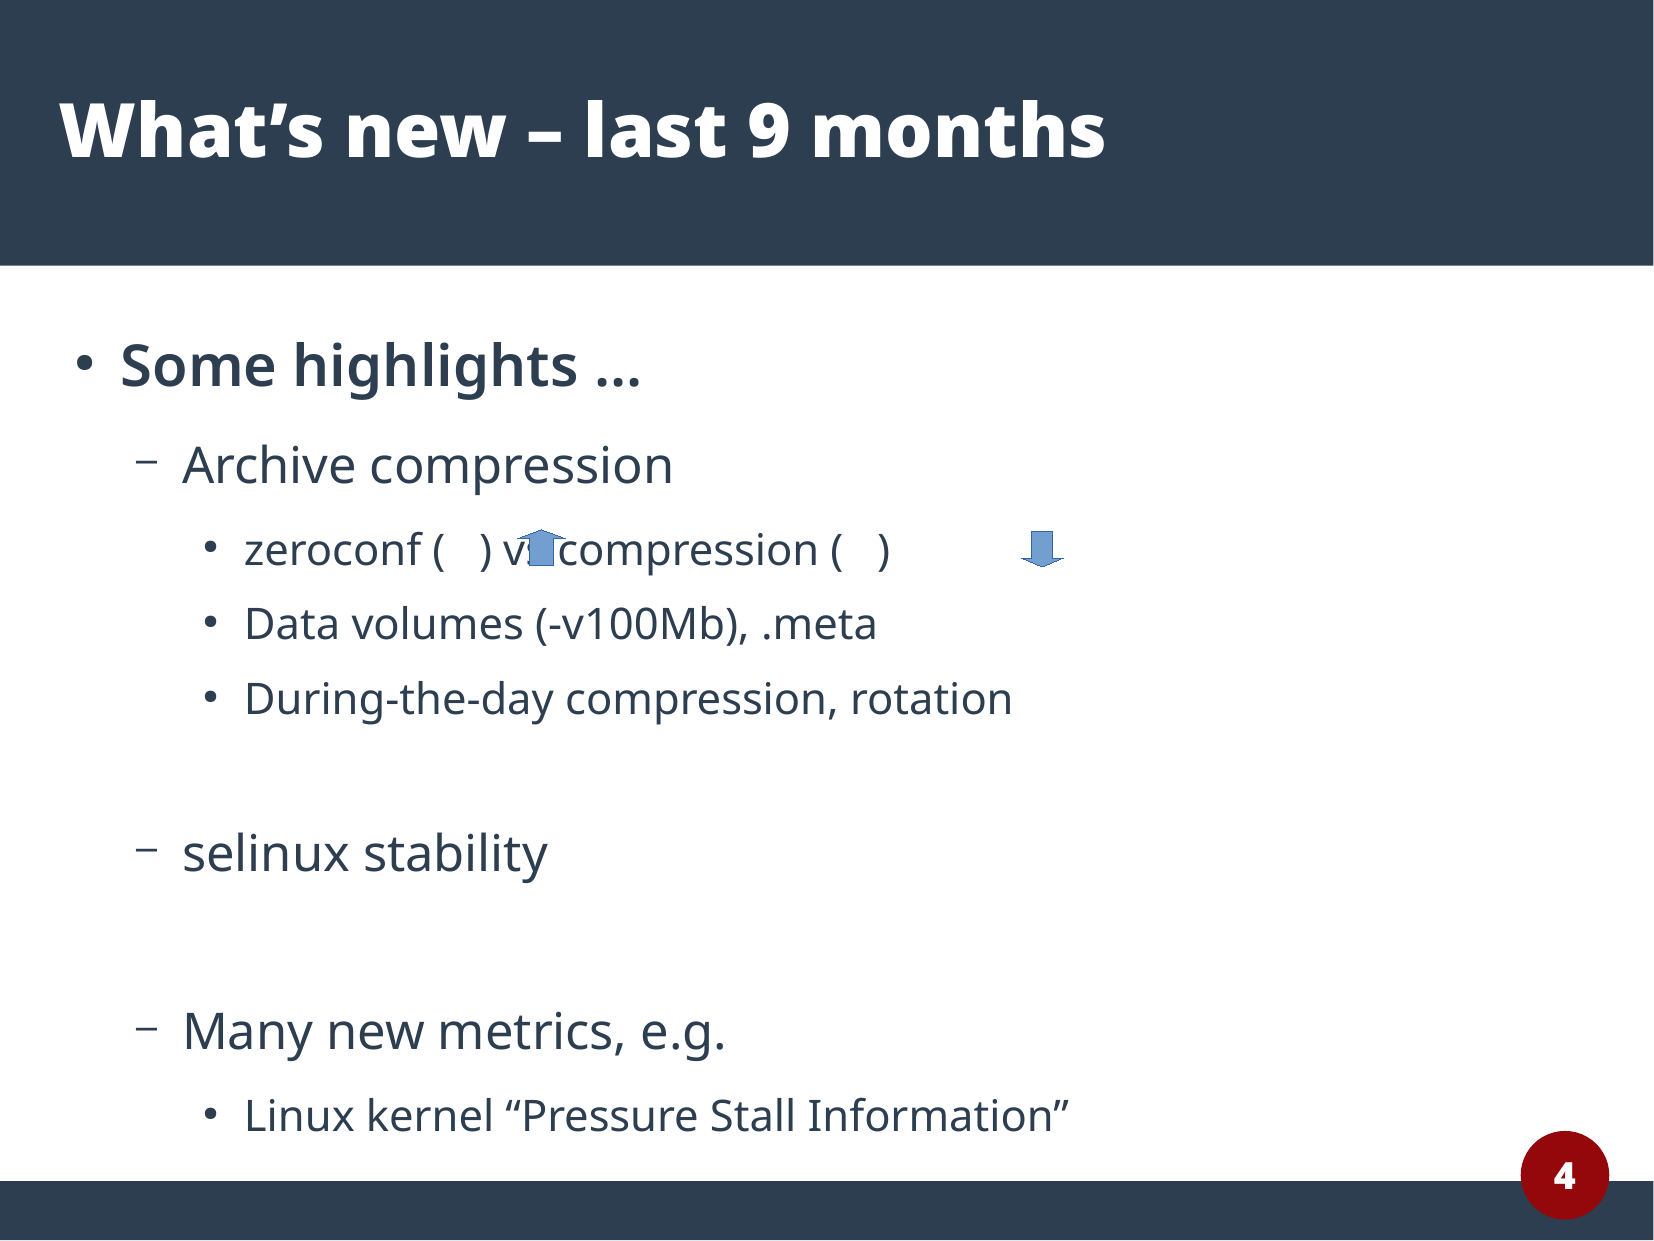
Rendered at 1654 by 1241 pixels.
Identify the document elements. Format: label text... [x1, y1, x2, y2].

list Some highlights ... Archive compression zeroconf ( ) vs compression ( ) Data volumes (-v100Mb), .meta During-the-day compression, rotation selinux stability Many new metrics, e.g. Linux kernel “Pressure Stall Information” [59, 324, 1595, 1152]
text_box [1021, 531, 1064, 567]
text_box [517, 529, 566, 566]
title What’s new – last 9 months [59, 49, 1595, 207]
